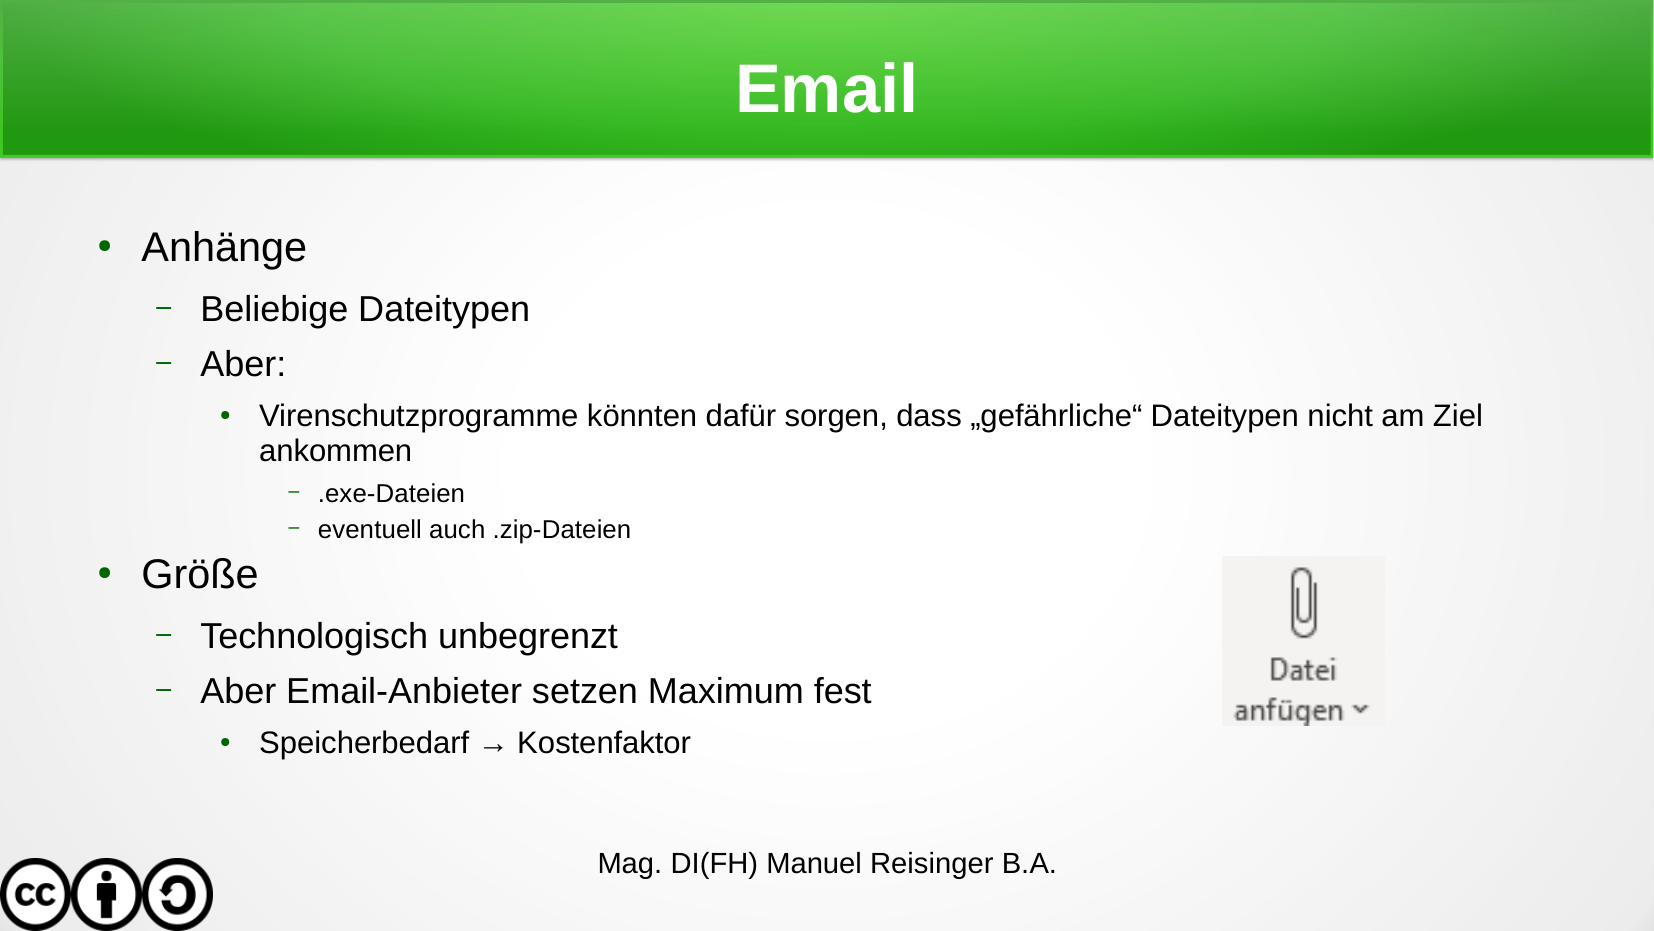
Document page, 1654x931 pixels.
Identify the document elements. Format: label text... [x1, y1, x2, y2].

picture [0, 858, 213, 931]
picture [1222, 556, 1385, 726]
list Anhänge Beliebige Dateitypen Aber: Virenschutzprogramme könnten dafür sorgen, dass „gefährliche“ Dateitypen nicht am Ziel ankommen .exe-Dateien eventuell auch .zip-Dateien Größe Technologisch unbegrenzt Aber Email-Anbieter setzen Maximum fest Speicherbedarf → Kostenfaktor [82, 224, 1571, 764]
title Email [82, 35, 1571, 142]
